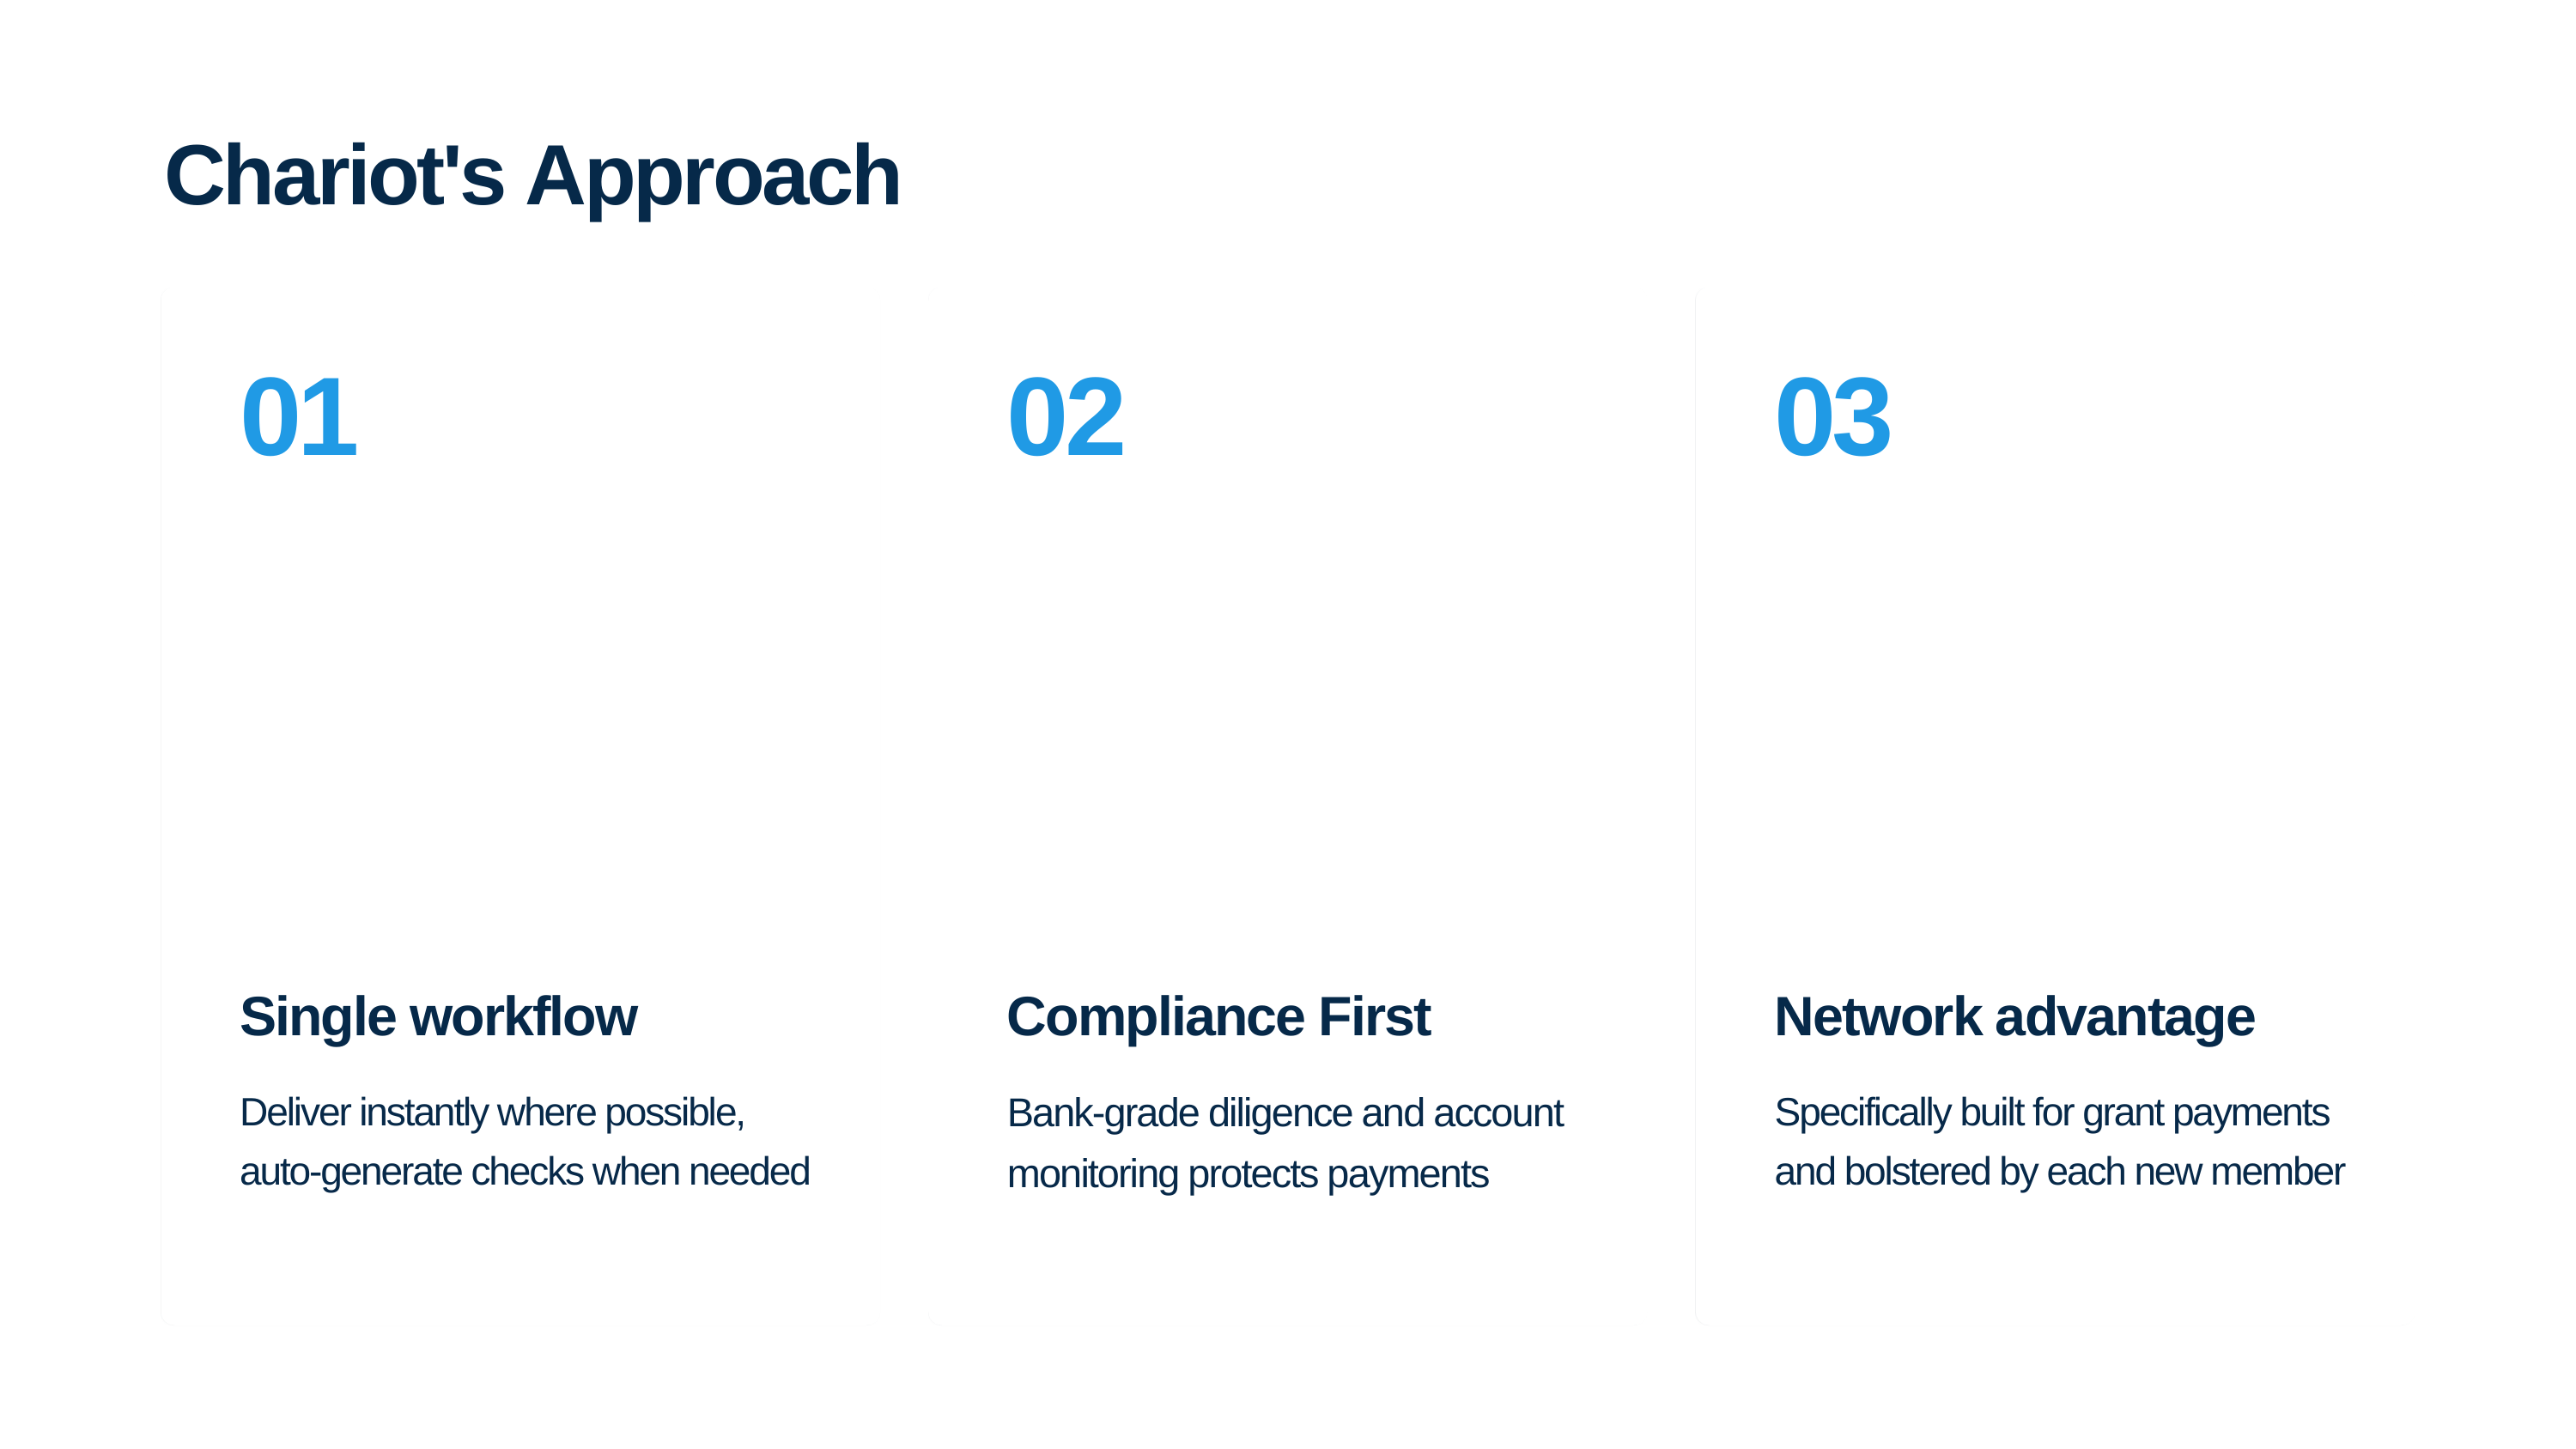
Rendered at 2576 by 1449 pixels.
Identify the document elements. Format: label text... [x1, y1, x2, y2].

text_box [1695, 287, 2415, 1325]
text_box Compliance First [1003, 975, 1630, 1052]
text_box Specifically built for grant payments and bolstered by each new member [1771, 1070, 2357, 1256]
text_box Deliver instantly where possible, auto-generate checks when needed [236, 1070, 823, 1256]
text_box [928, 287, 1648, 1325]
text_box Single workflow [236, 975, 862, 1052]
text_box Bank-grade diligence and account monitoring protects payments [1003, 1070, 1590, 1256]
text_box 03 [1771, 361, 2397, 494]
text_box 01 [236, 361, 862, 494]
text_box 02 [1003, 361, 1630, 494]
text_box Chariot's Approach [161, 123, 2375, 228]
text_box [161, 287, 881, 1325]
text_box Network advantage [1771, 975, 2397, 1052]
